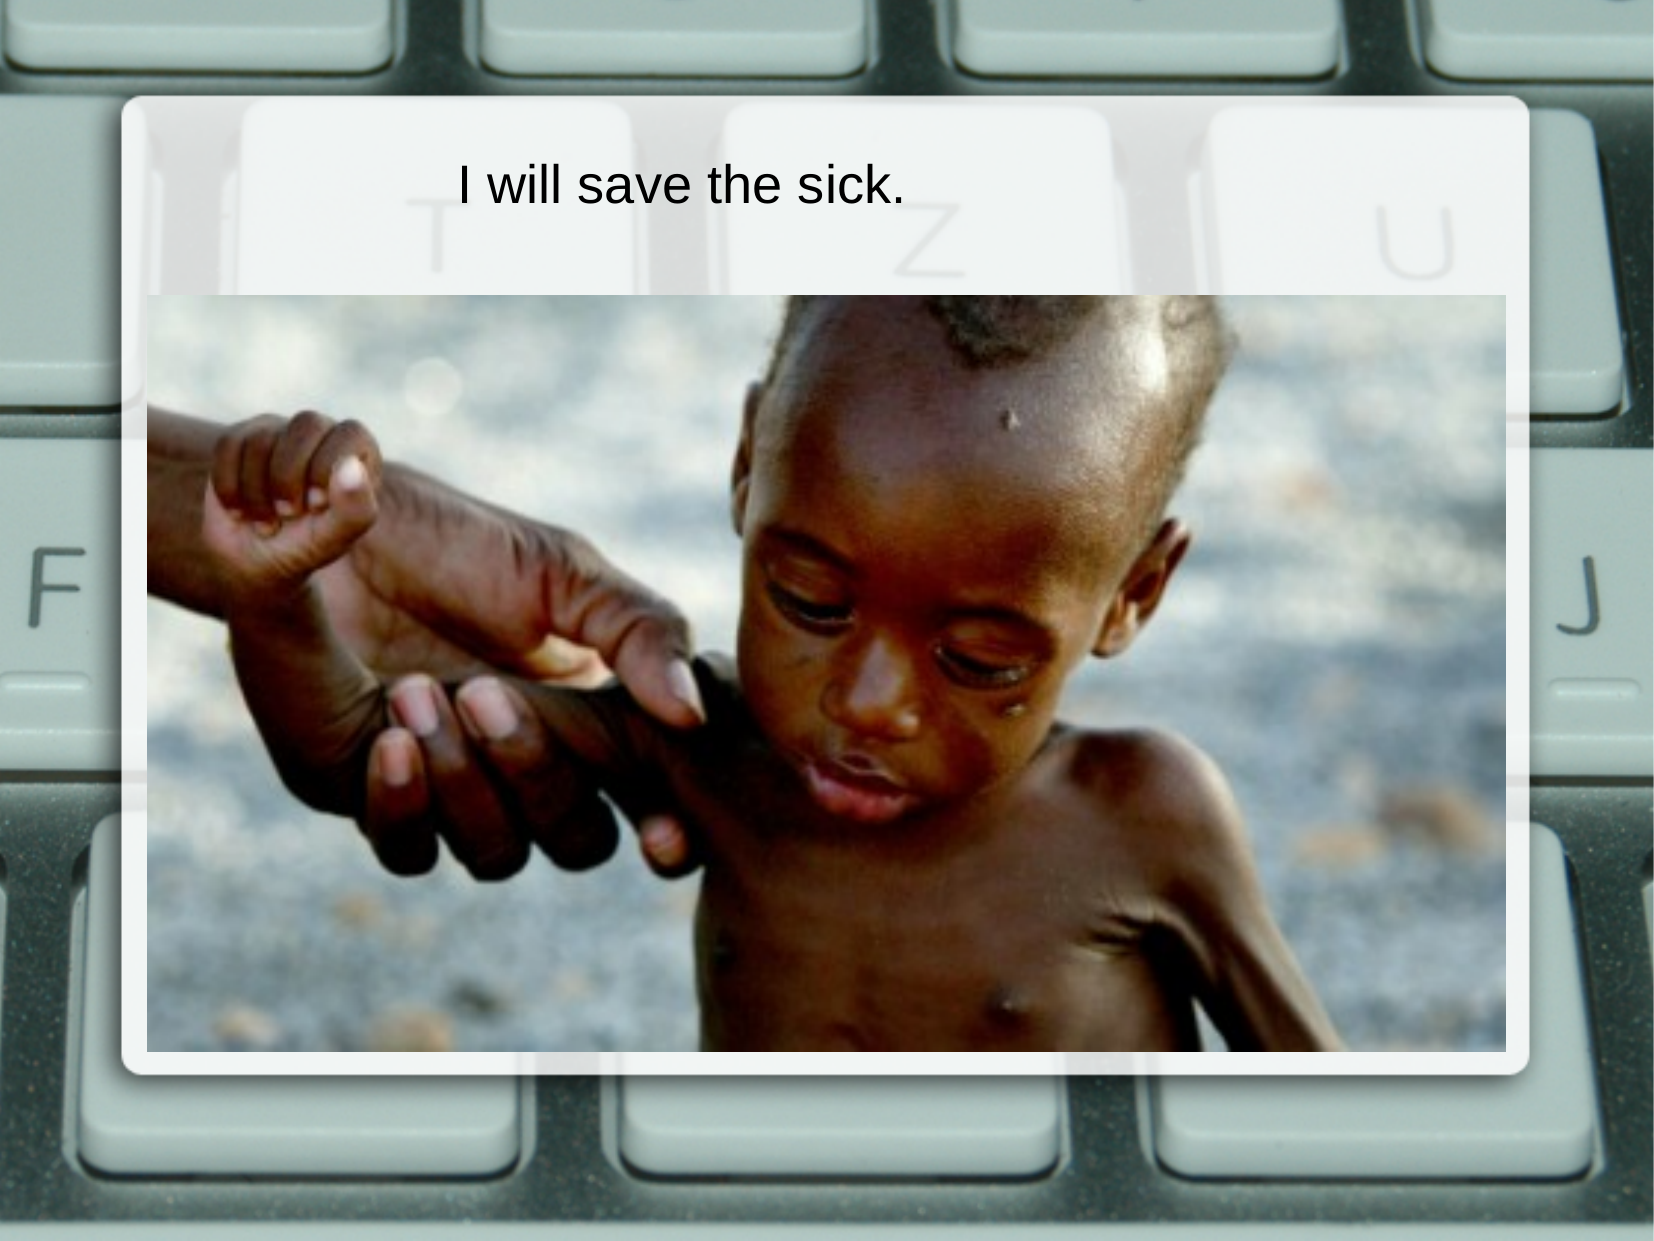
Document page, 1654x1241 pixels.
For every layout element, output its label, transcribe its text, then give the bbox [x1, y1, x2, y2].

picture [0, 0, 1654, 1241]
text_box I will save the sick. [442, 147, 1300, 284]
